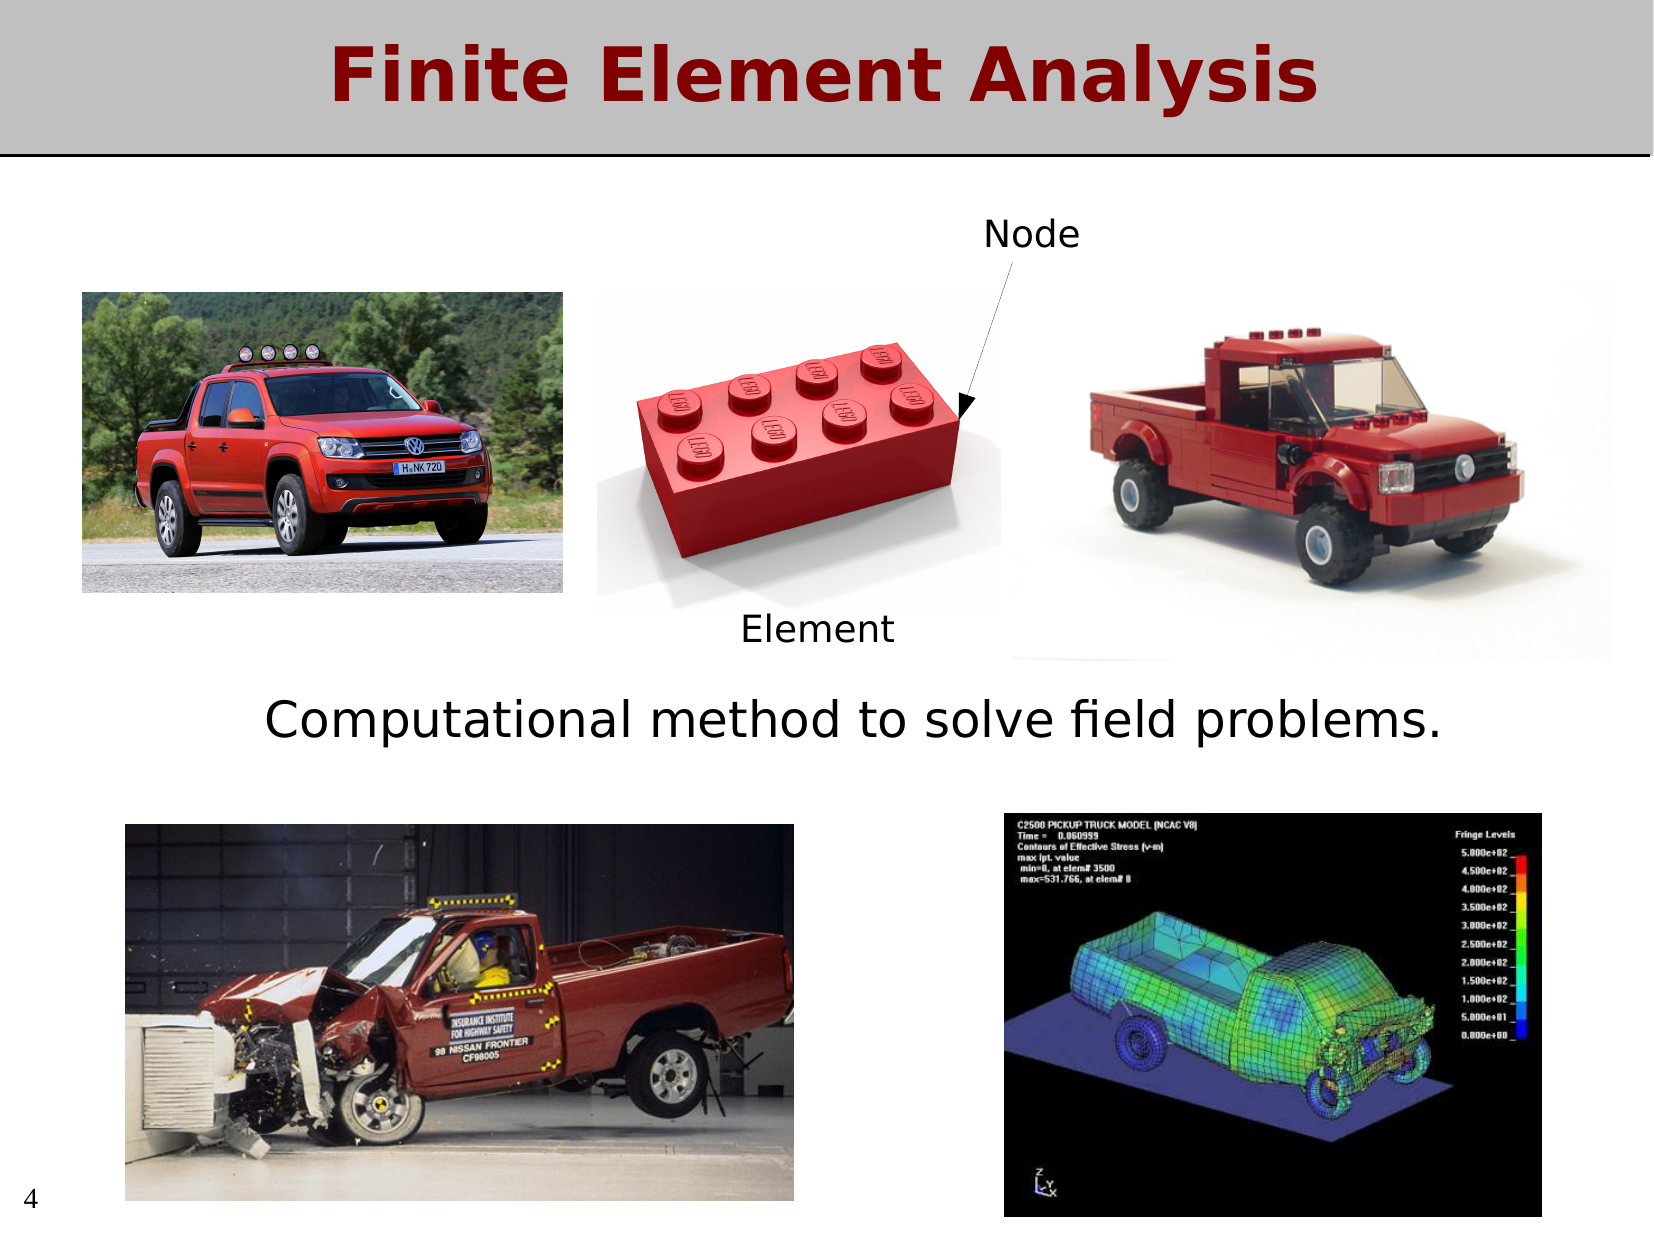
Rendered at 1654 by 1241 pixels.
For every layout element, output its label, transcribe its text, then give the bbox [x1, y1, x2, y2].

picture [125, 824, 794, 1201]
text_box Element [725, 600, 911, 659]
picture [1012, 280, 1613, 661]
text_box Finite Element Analysis [0, 31, 1651, 119]
picture [597, 292, 1001, 615]
picture [1004, 813, 1542, 1217]
text_box Node [968, 205, 1096, 264]
text_box [0, 0, 1654, 156]
picture [82, 292, 563, 593]
list Computational method to solve field problems. [75, 691, 1564, 787]
